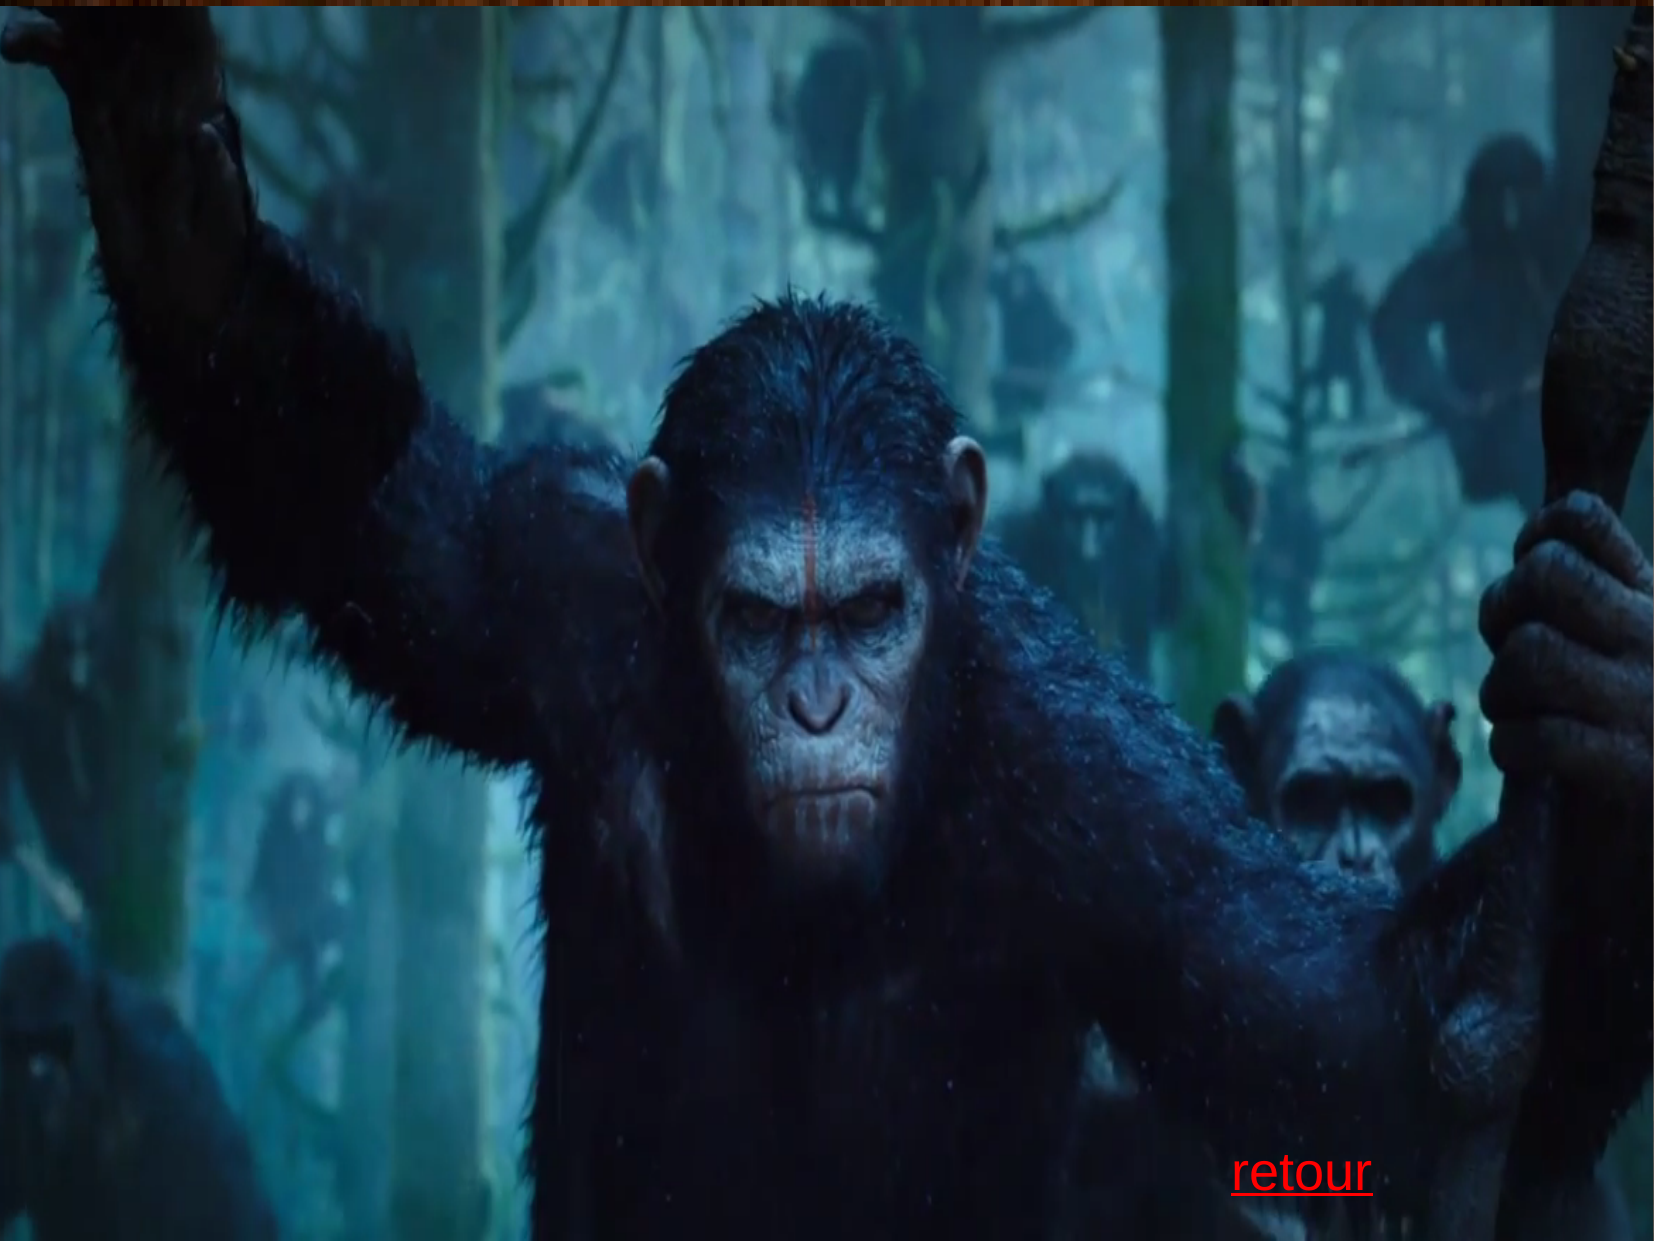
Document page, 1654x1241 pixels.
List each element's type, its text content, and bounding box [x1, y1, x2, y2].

picture [0, 0, 1654, 1241]
text_box retour [1216, 1133, 1607, 1209]
